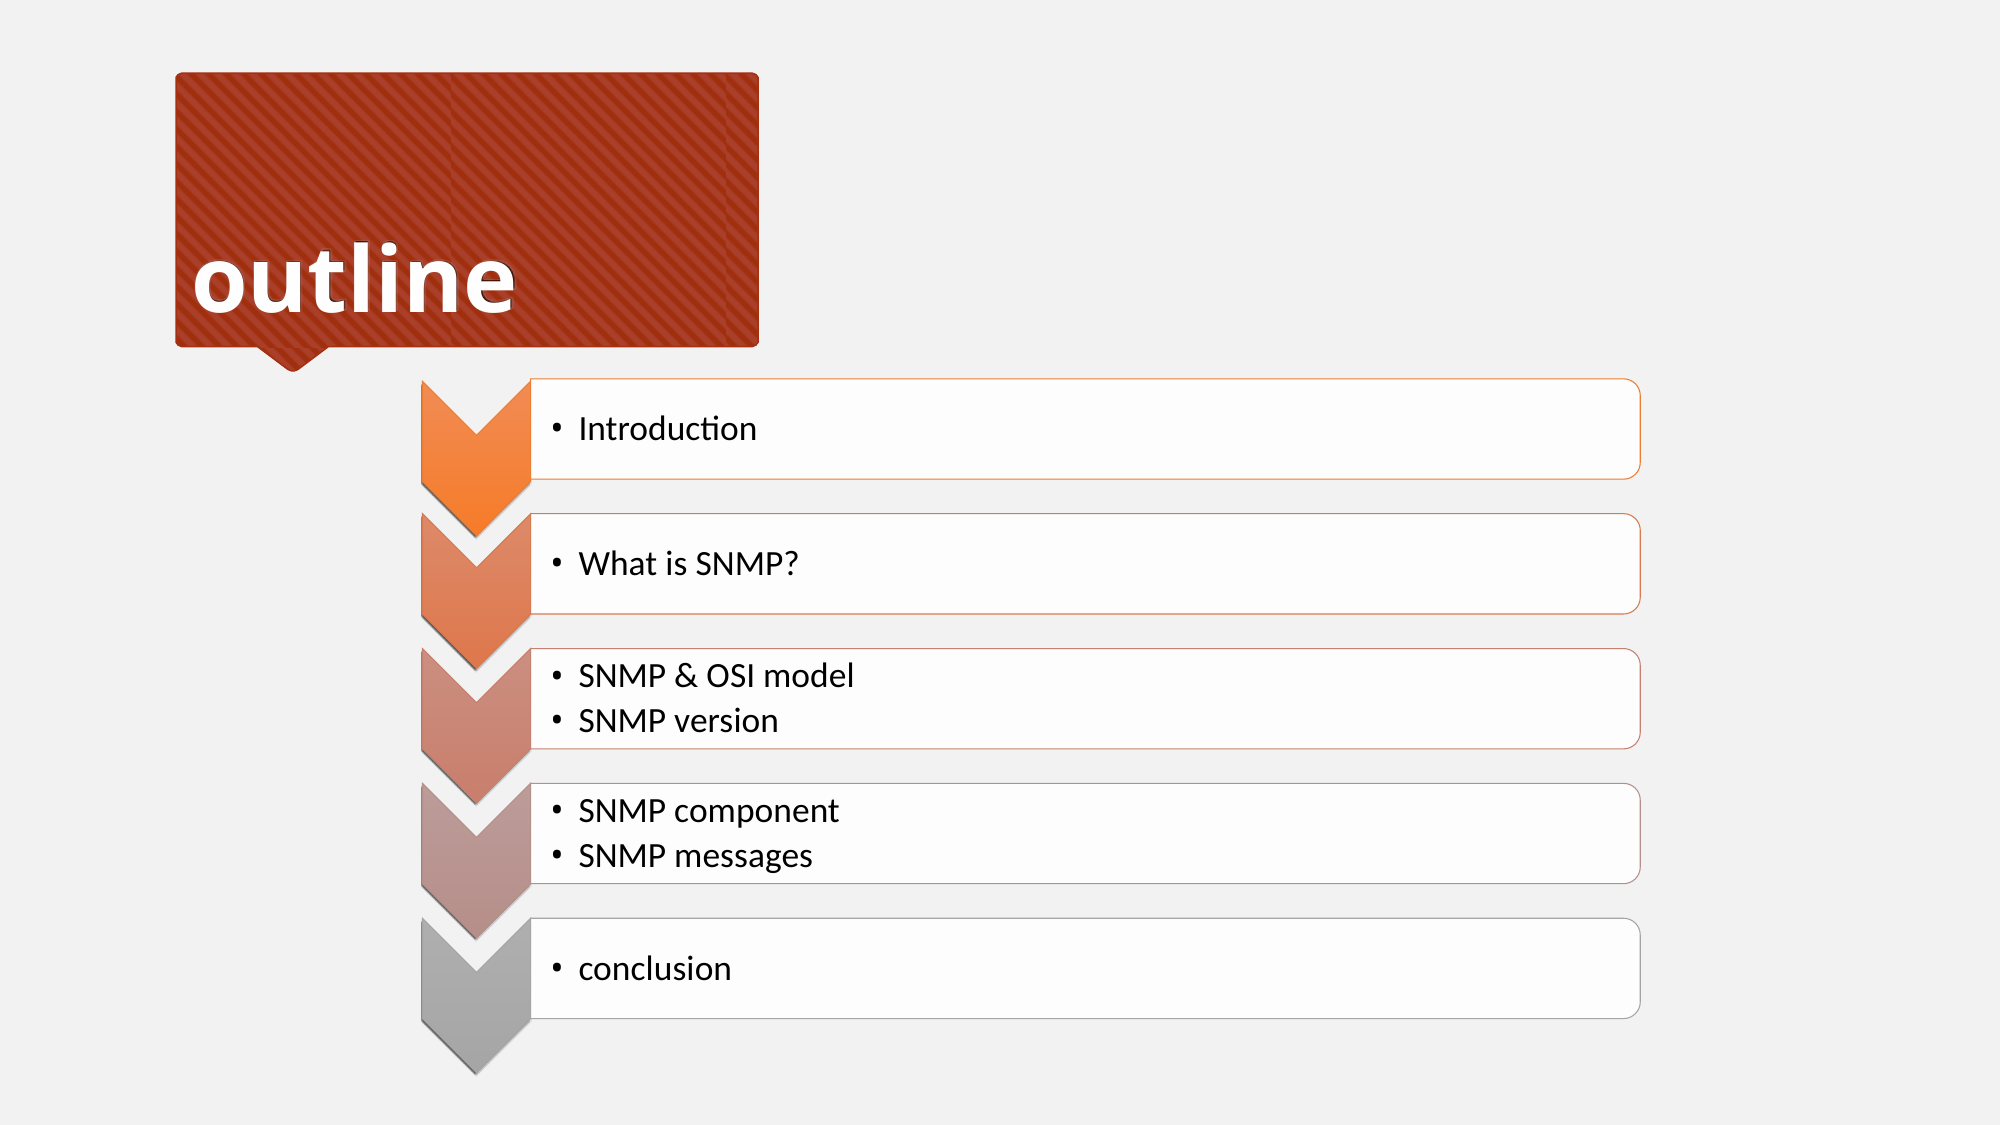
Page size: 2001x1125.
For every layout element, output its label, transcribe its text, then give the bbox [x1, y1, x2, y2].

text_box [422, 783, 531, 938]
text_box Introduction [530, 378, 1641, 480]
title outline [176, 73, 758, 339]
text_box [422, 918, 531, 1073]
text_box conclusion [530, 918, 1641, 1019]
text_box SNMP & OSI model SNMP version [530, 648, 1641, 749]
text_box [422, 648, 531, 804]
text_box [422, 381, 531, 536]
text_box [422, 513, 531, 669]
text_box SNMP component SNMP messages [530, 783, 1641, 884]
text_box What is SNMP? [530, 513, 1641, 614]
